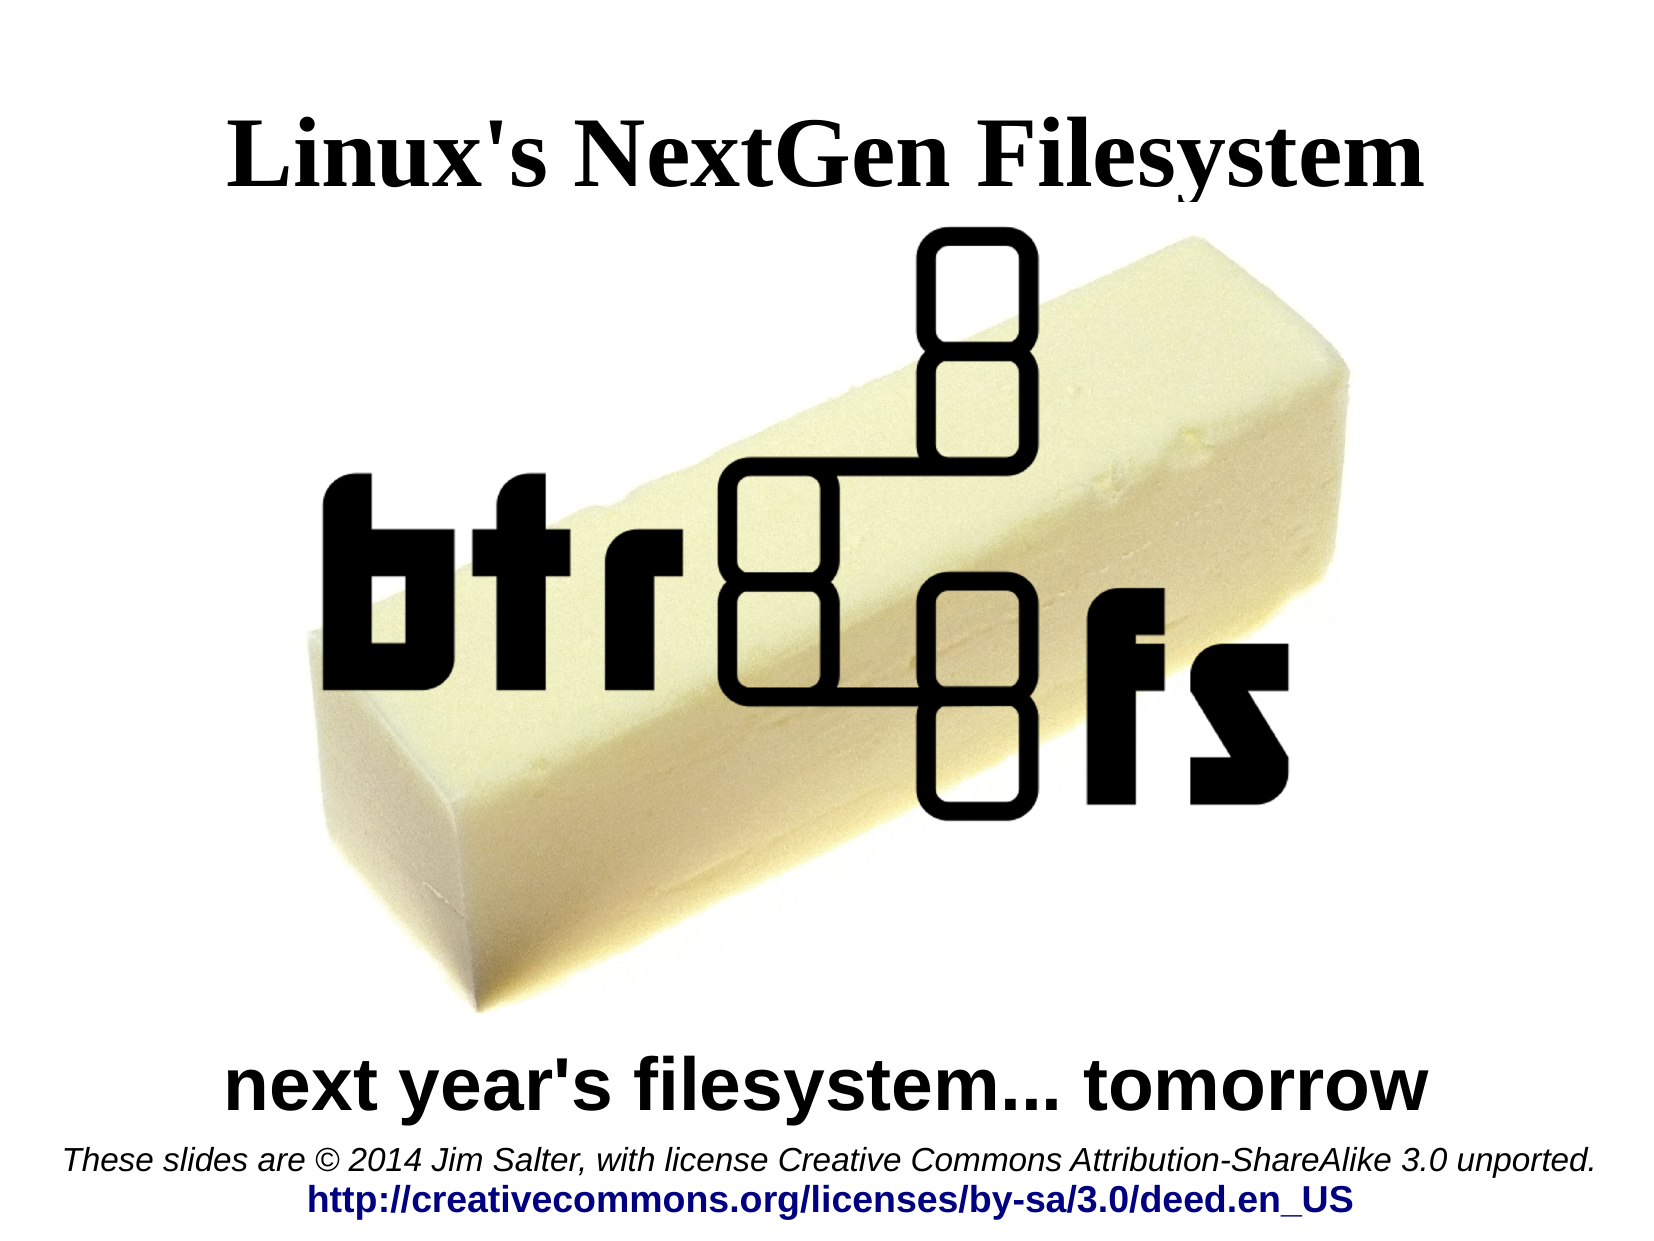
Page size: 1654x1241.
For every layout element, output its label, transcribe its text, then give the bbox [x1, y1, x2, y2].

table_header next year's filesystem... tomorrow [0, 1035, 1653, 1170]
picture [210, 202, 1437, 1035]
title Linux's NextGen Filesystem [82, 49, 1571, 257]
table_header These slides are © 2014 Jim Salter, with license Creative Commons Attribution-ShareAlike 3.0 unported. http://creativecommons.org/licenses/by-sa/3.0/deed.en_US [6, 1134, 1654, 1233]
